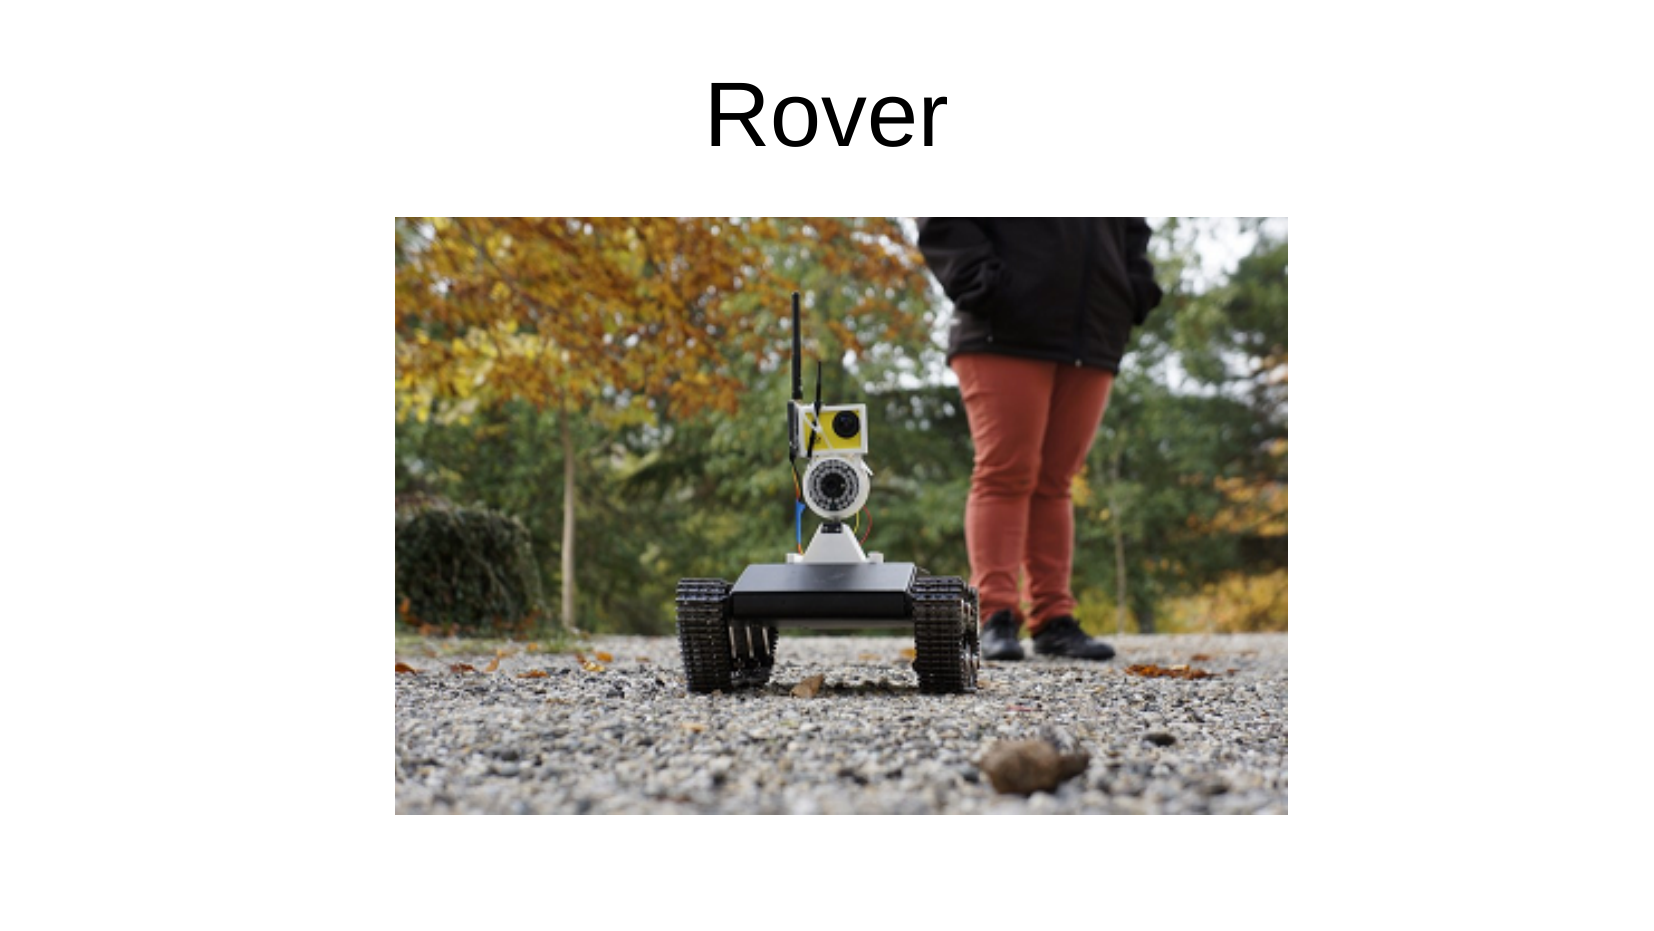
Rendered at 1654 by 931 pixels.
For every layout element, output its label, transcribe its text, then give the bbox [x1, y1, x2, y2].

title Rover [82, 37, 1571, 193]
picture [395, 217, 1288, 815]
